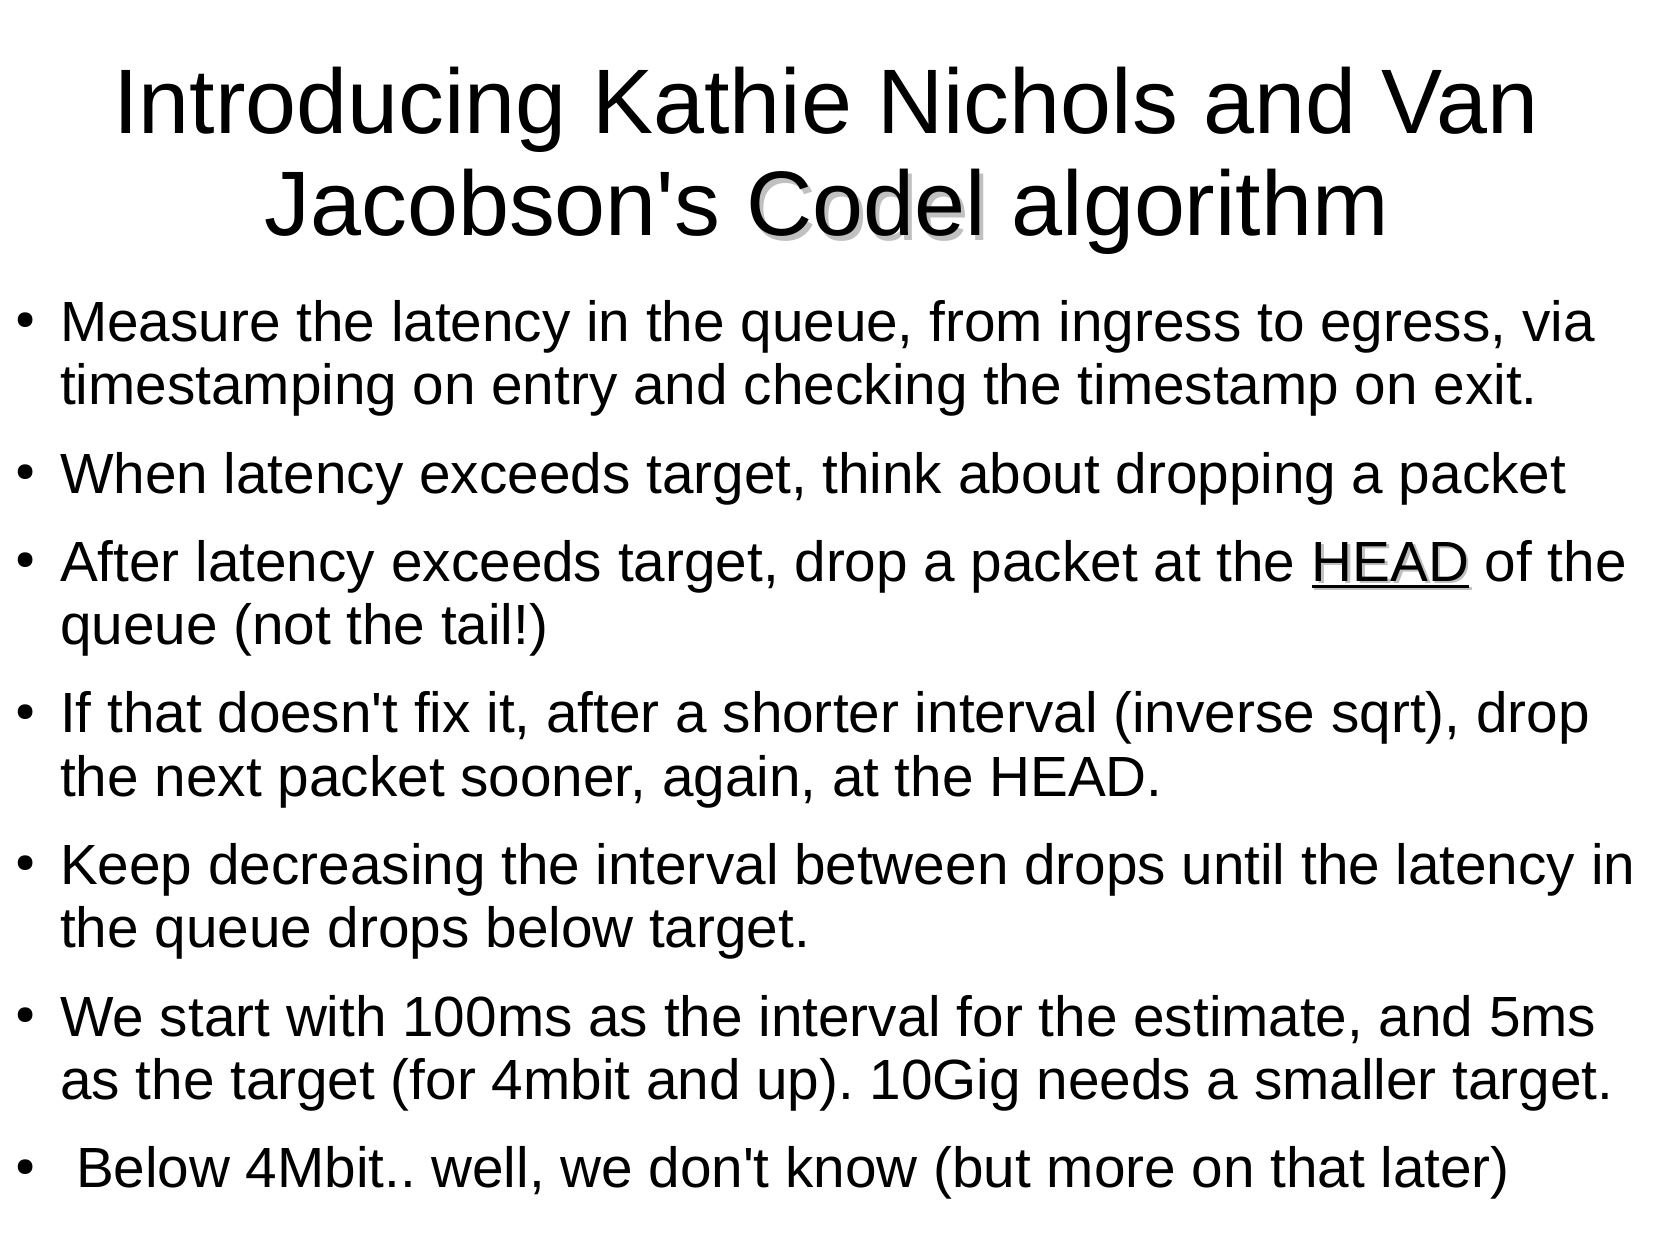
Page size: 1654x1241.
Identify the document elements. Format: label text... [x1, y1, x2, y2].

title Introducing Kathie Nichols and Van Jacobson's Codel algorithm [82, 49, 1571, 257]
list Measure the latency in the queue, from ingress to egress, via timestamping on entry and checking the timestamp on exit. When latency exceeds target, think about dropping a packet After latency exceeds target, drop a packet at the HEAD of the queue (not the tail!) If that doesn't fix it, after a shorter interval (inverse sqrt), drop the next packet sooner, again, at the HEAD. Keep decreasing the interval between drops until the latency in the queue drops below target. We start with 100ms as the interval for the estimate, and 5ms as the target (for 4mbit and up). 10Gig needs a smaller target. Below 4Mbit.. well, we don't know (but more on that later) [0, 290, 1654, 1216]
